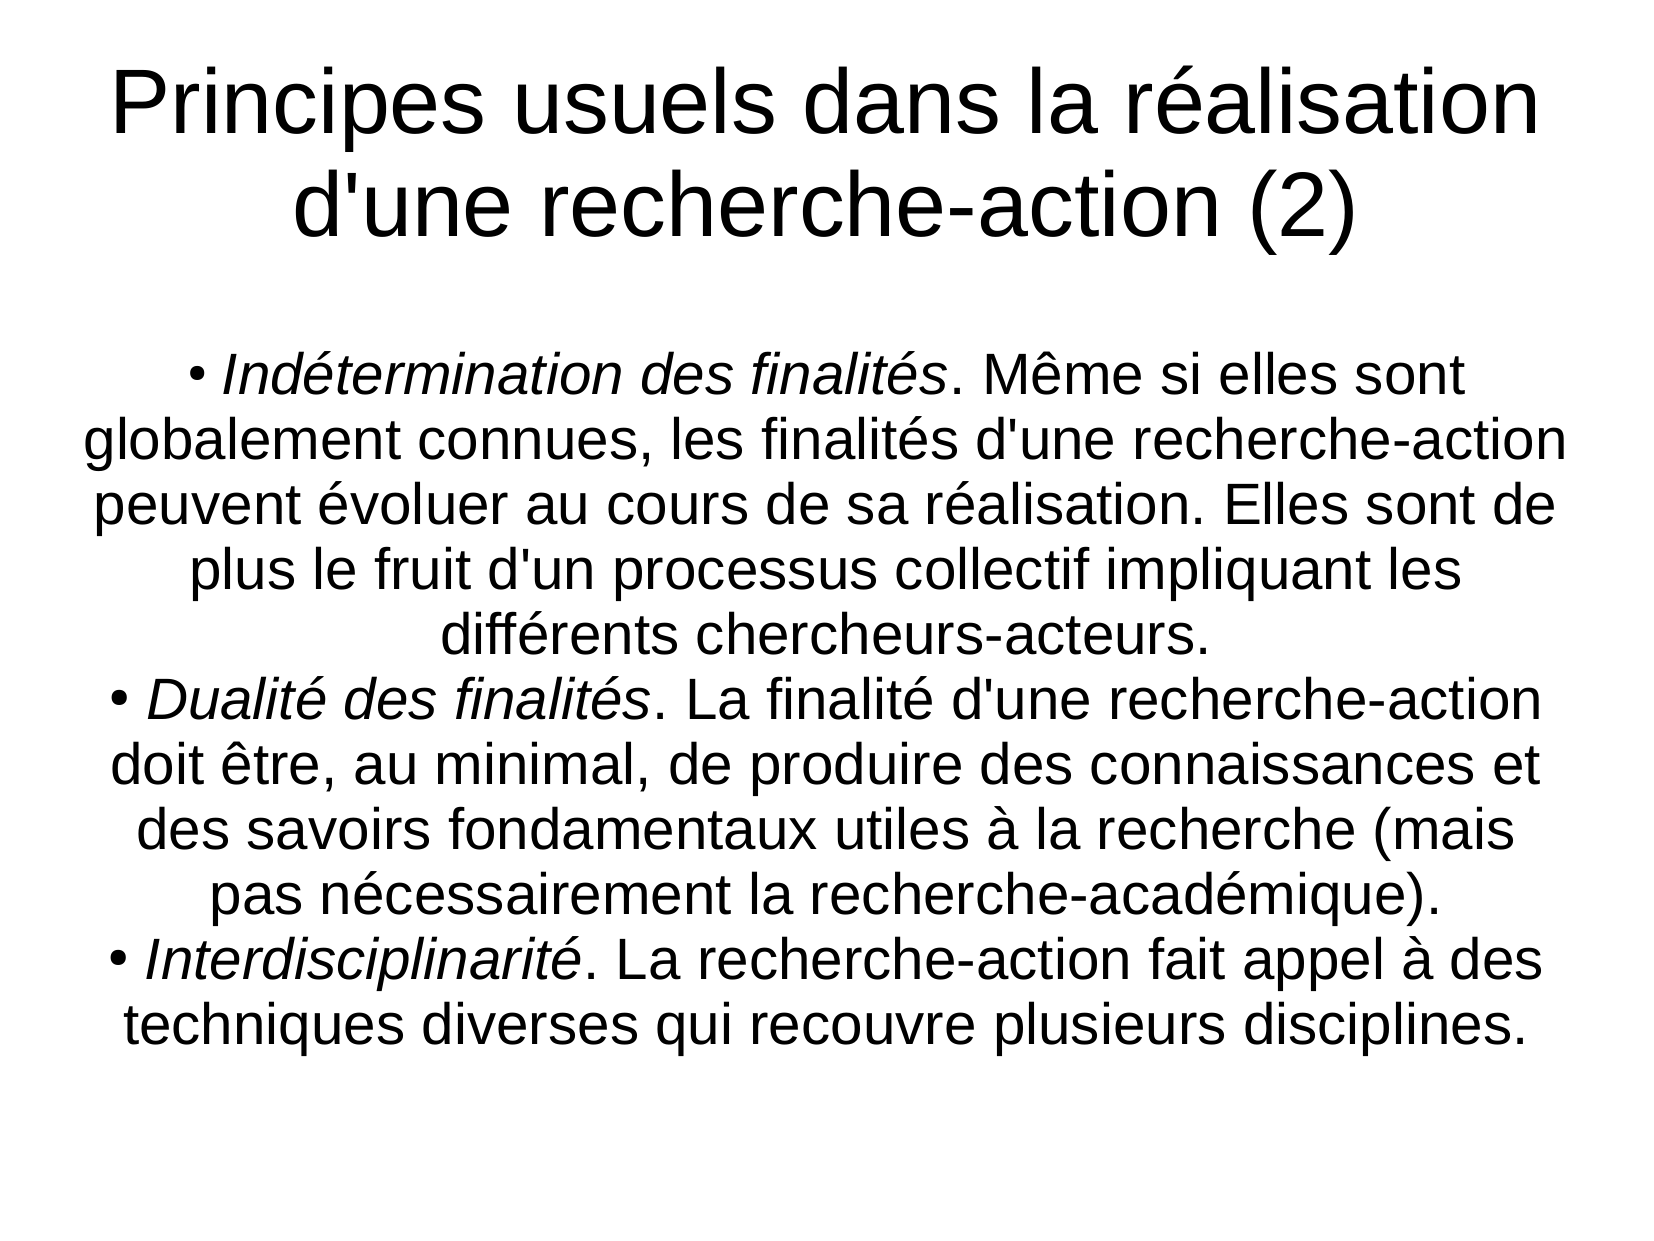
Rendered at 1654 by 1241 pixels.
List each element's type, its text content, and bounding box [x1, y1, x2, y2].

title Principes usuels dans la réalisation d'une recherche-action (2) [82, 50, 1571, 256]
subtitle Indétermination des finalités. Même si elles sont globalement connues, les finalités d'une recherche-action peuvent évoluer au cours de sa réalisation. Elles sont de plus le fruit d'un processus collectif impliquant les différents chercheurs-acteurs. Dualité des finalités. La finalité d'une recherche-action doit être, au minimal, de produire des connaissances et des savoirs fondamentaux utiles à la recherche (mais pas nécessairement la recherche-académique). Interdisciplinarité. La recherche-action fait appel à des techniques diverses qui recouvre plusieurs disciplines. [82, 297, 1571, 1102]
